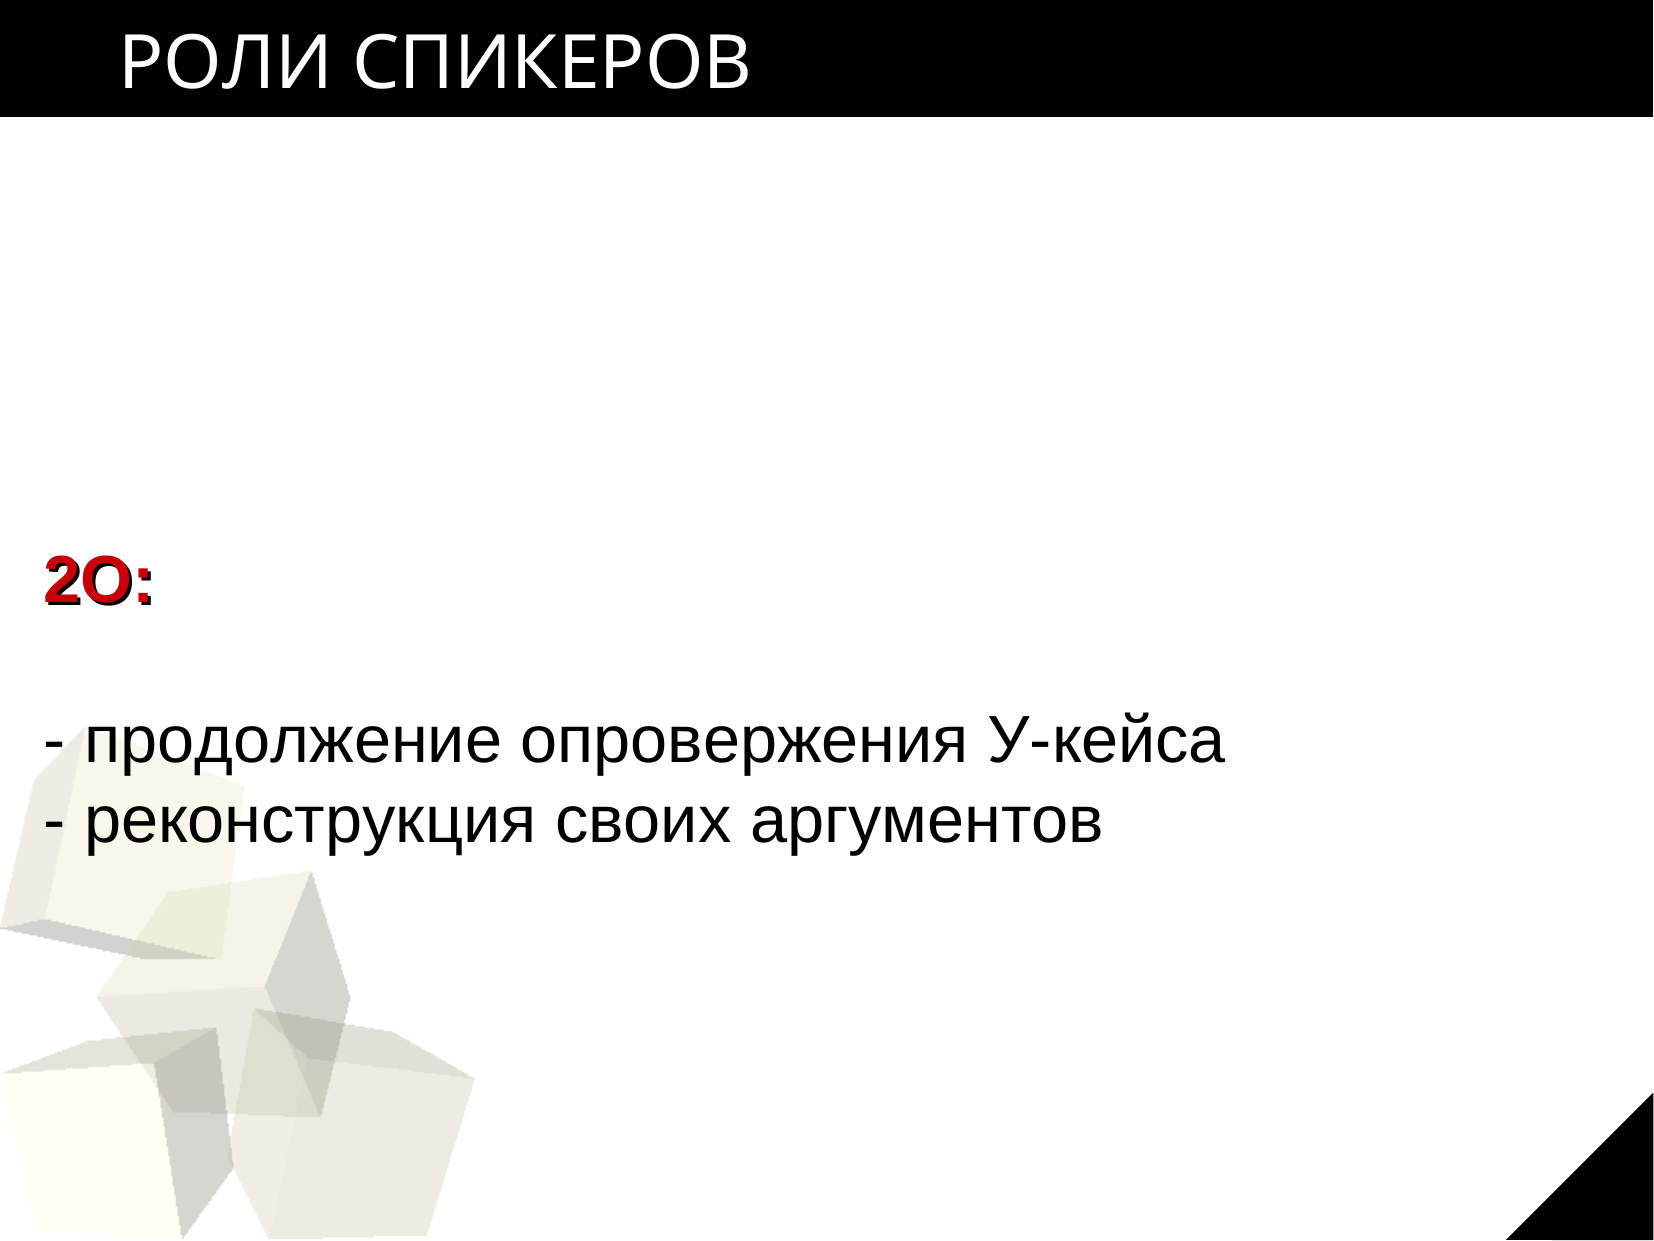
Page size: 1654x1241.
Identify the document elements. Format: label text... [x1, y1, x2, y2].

subtitle 2О: - продолжение опровержения У-кейса - реконструкция своих аргументов [44, 184, 1611, 1207]
title РОЛИ СПИКЕРОВ [118, 6, 1595, 112]
